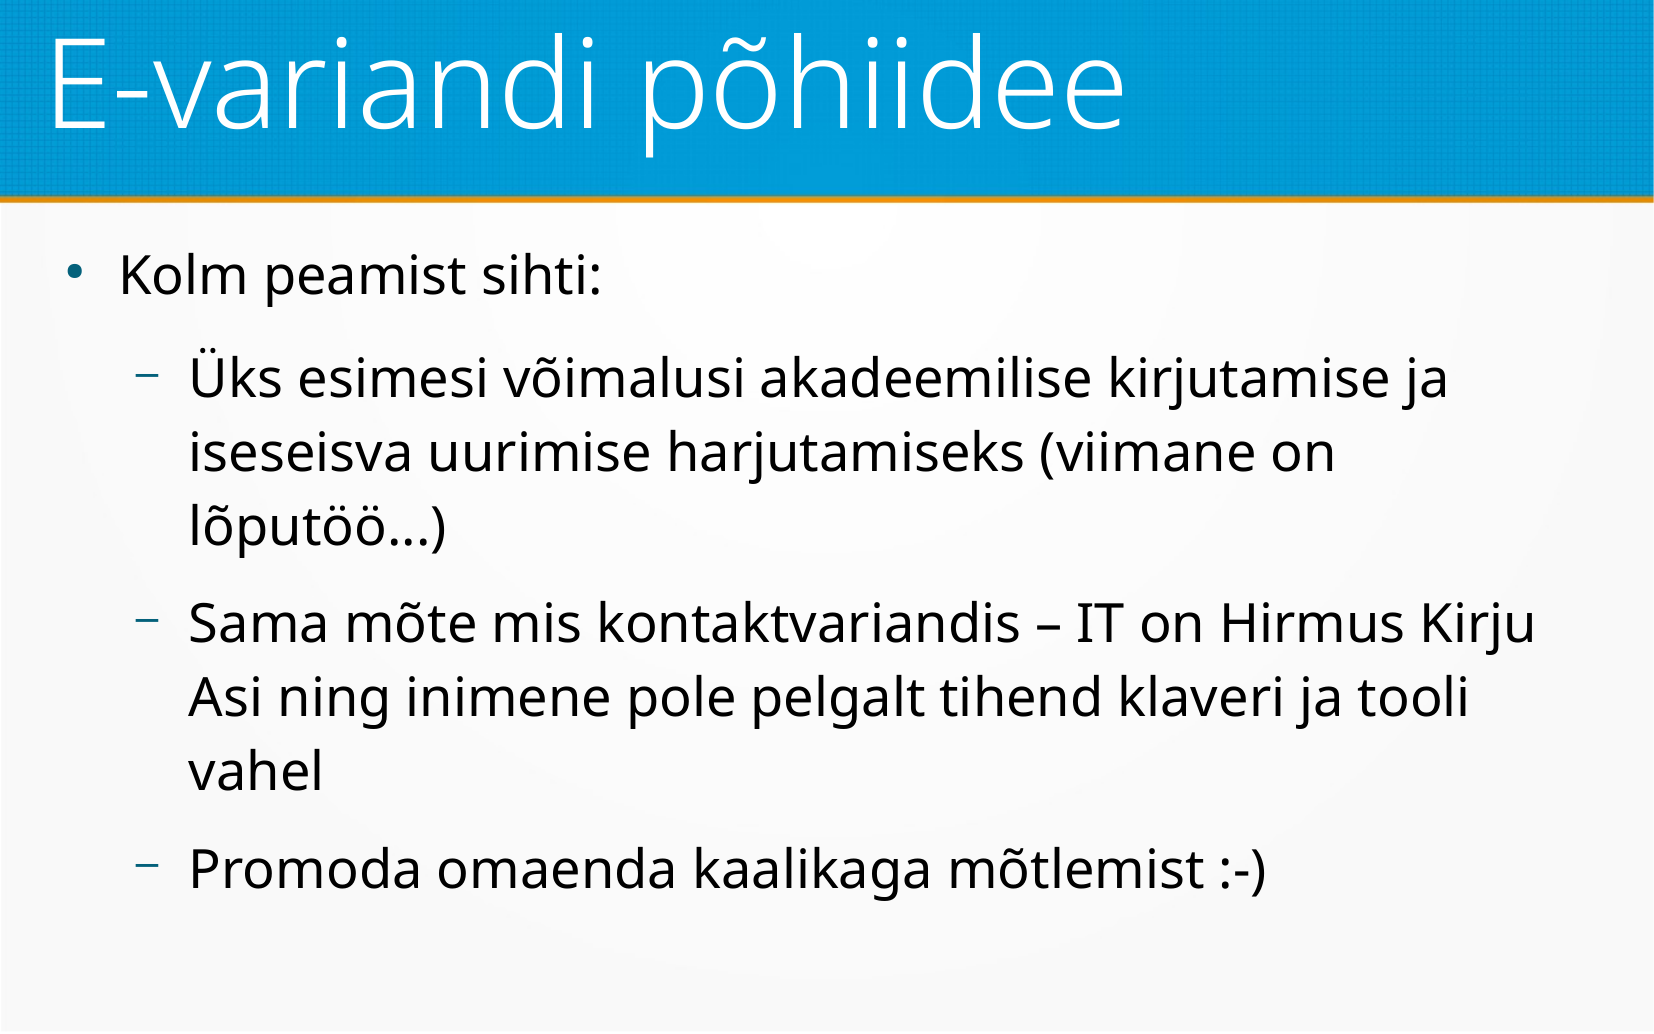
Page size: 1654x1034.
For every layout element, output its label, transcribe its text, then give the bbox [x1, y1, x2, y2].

picture [0, 195, 1654, 1034]
title E-variandi põhiidee [43, 0, 1619, 166]
list Kolm peamist sihti: Üks esimesi võimalusi akadeemilise kirjutamise ja iseseisva uurimise harjutamiseks (viimane on lõputöö...) Sama mõte mis kontaktvariandis – IT on Hirmus Kirju Asi ning inimene pole pelgalt tihend klaveri ja tooli vahel Promoda omaenda kaalikaga mõtlemist :-) [47, 236, 1607, 1002]
